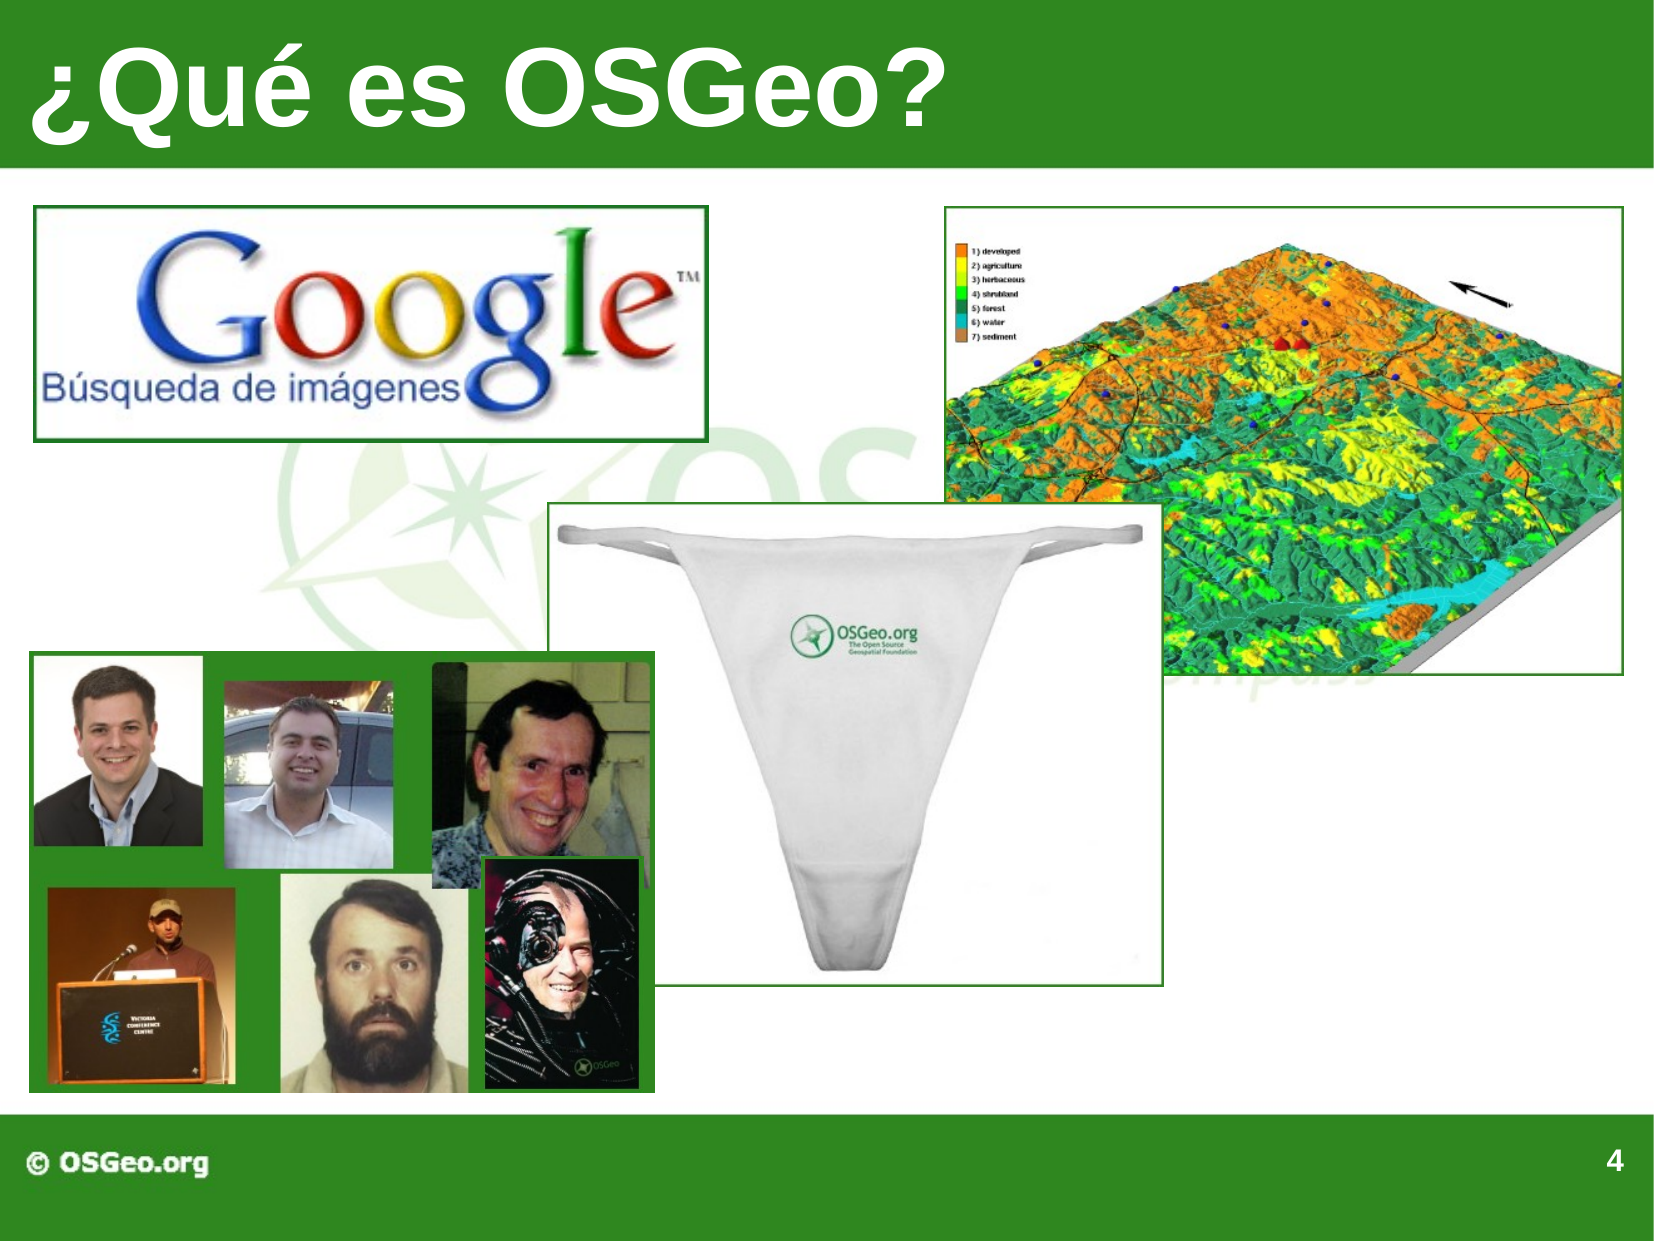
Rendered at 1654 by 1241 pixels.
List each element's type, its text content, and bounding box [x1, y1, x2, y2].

picture [0, 0, 1654, 1241]
text_box ¿Qué es OSGeo? [11, 17, 967, 159]
